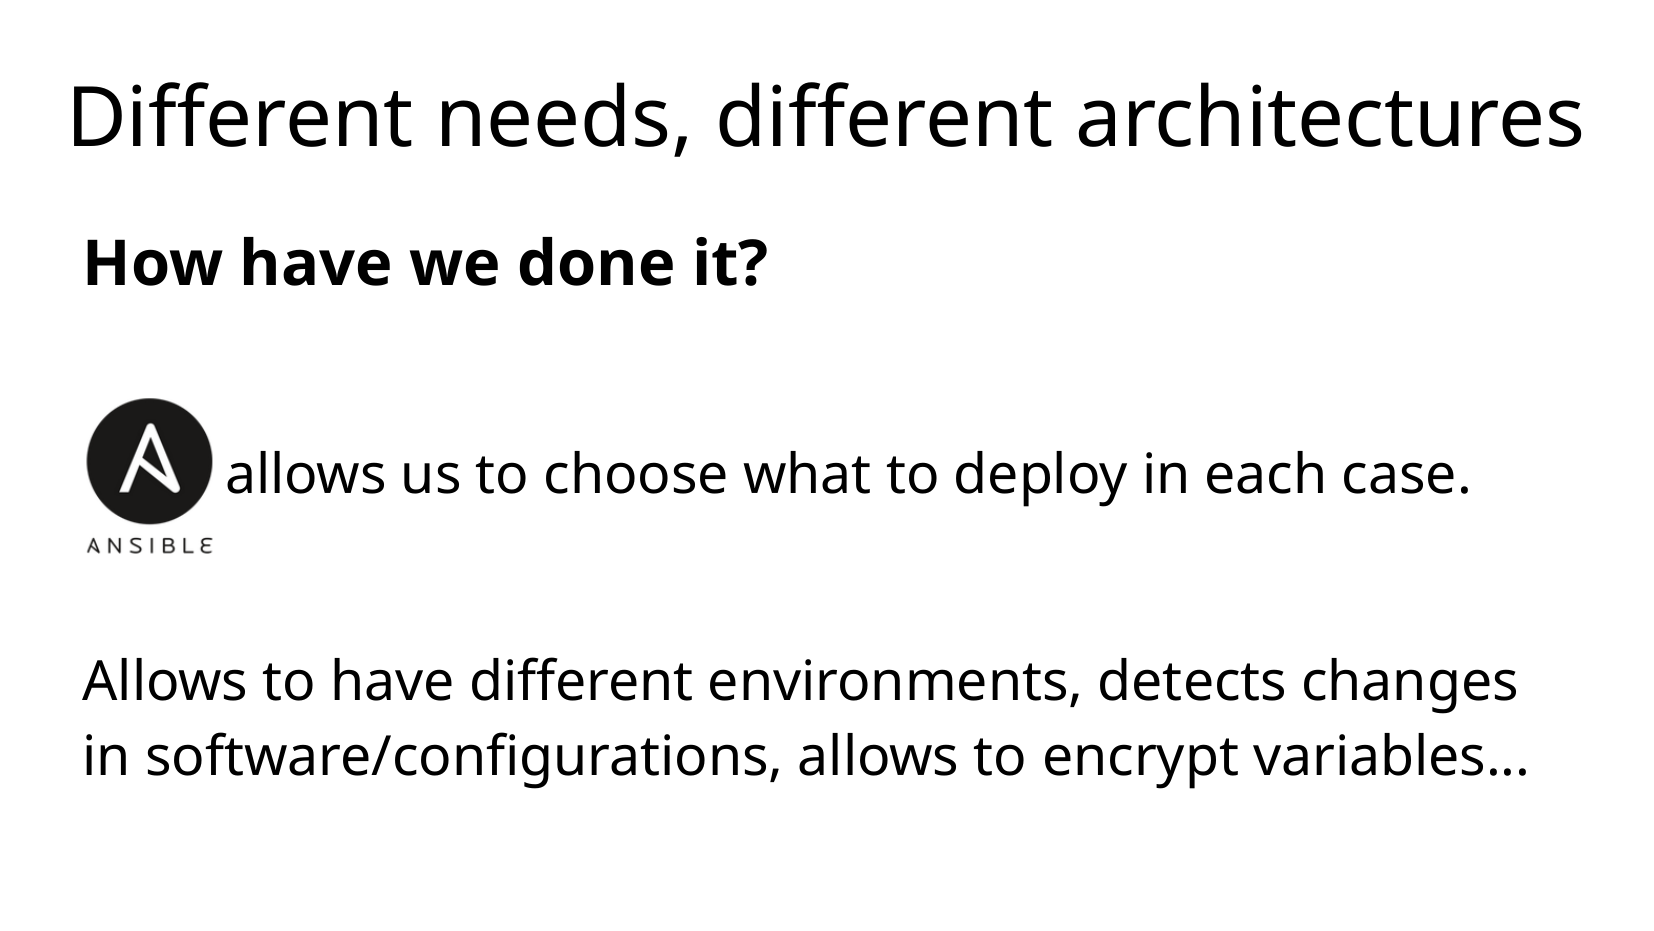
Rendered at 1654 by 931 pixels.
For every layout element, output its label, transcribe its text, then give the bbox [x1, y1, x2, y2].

picture [76, 392, 225, 559]
list How have we done it? allows us to choose what to deploy in each case. Allows to have different environments, detects changes in software/configurations, allows to encrypt variables... [82, 217, 1571, 916]
title Different needs, different architectures [0, 36, 1654, 193]
